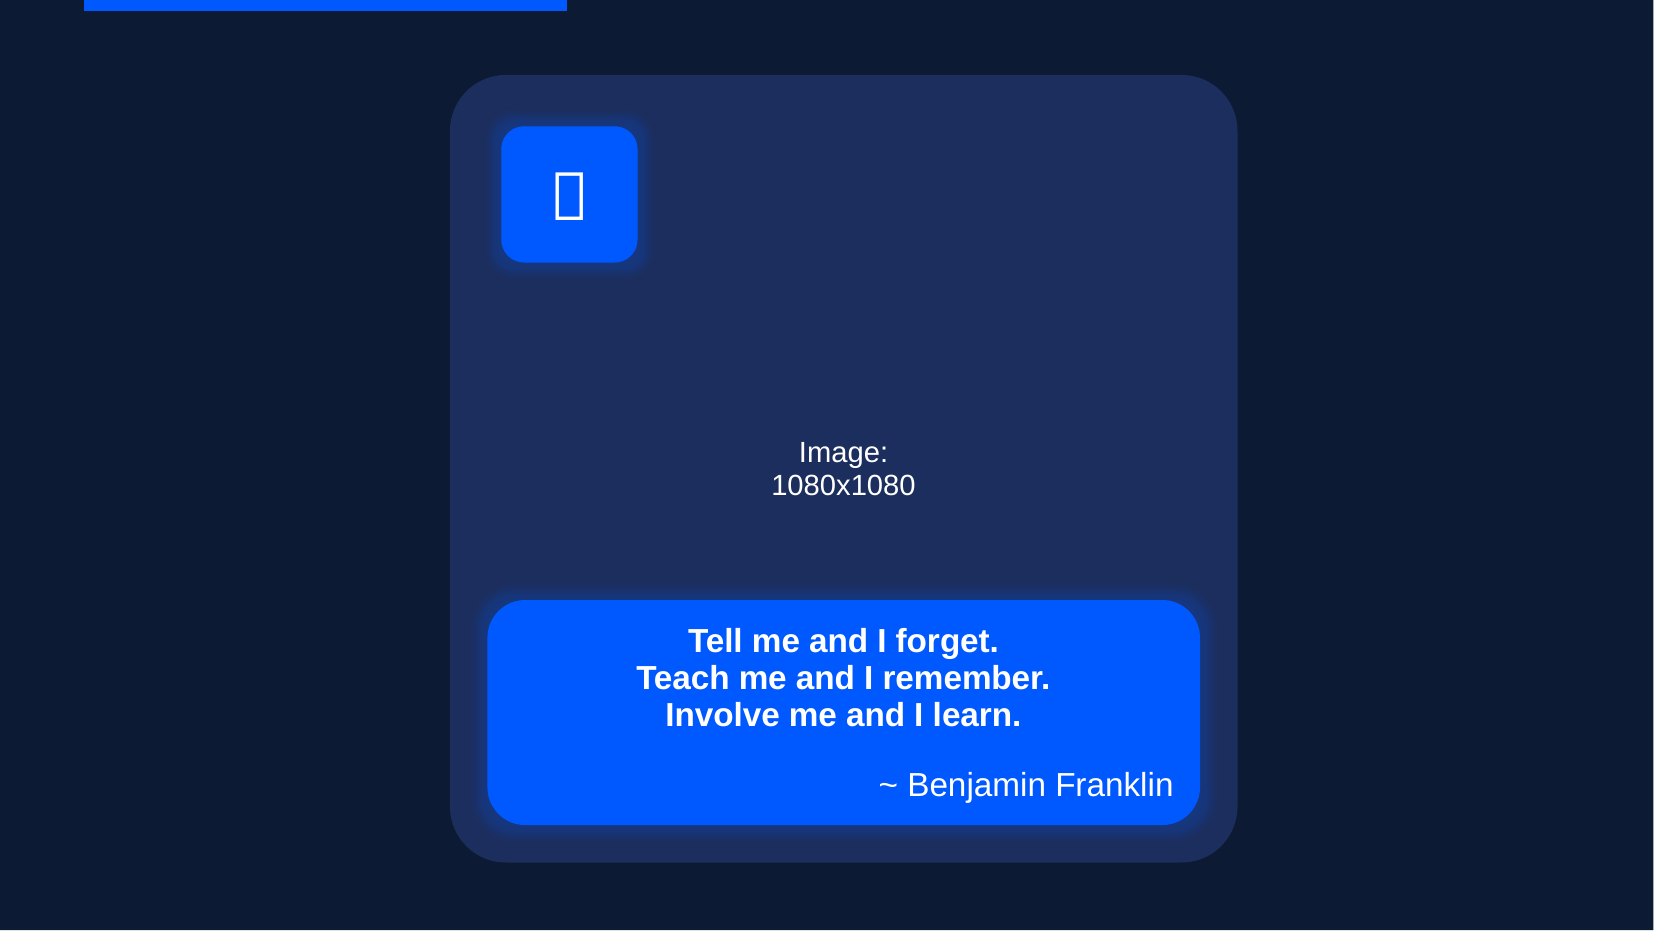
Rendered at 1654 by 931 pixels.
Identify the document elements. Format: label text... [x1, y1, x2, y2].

text_box Image: 1080x1080 [449, 74, 1238, 863]
text_box Tell me and I forget. Teach me and I remember. Involve me and I learn. ~ Benjamin Franklin [489, 114, 651, 276]
text_box  [501, 126, 638, 263]
text_box Tell me and I forget. Teach me and I remember. Involve me and I learn. ~ Benjamin Franklin [475, 588, 1214, 839]
